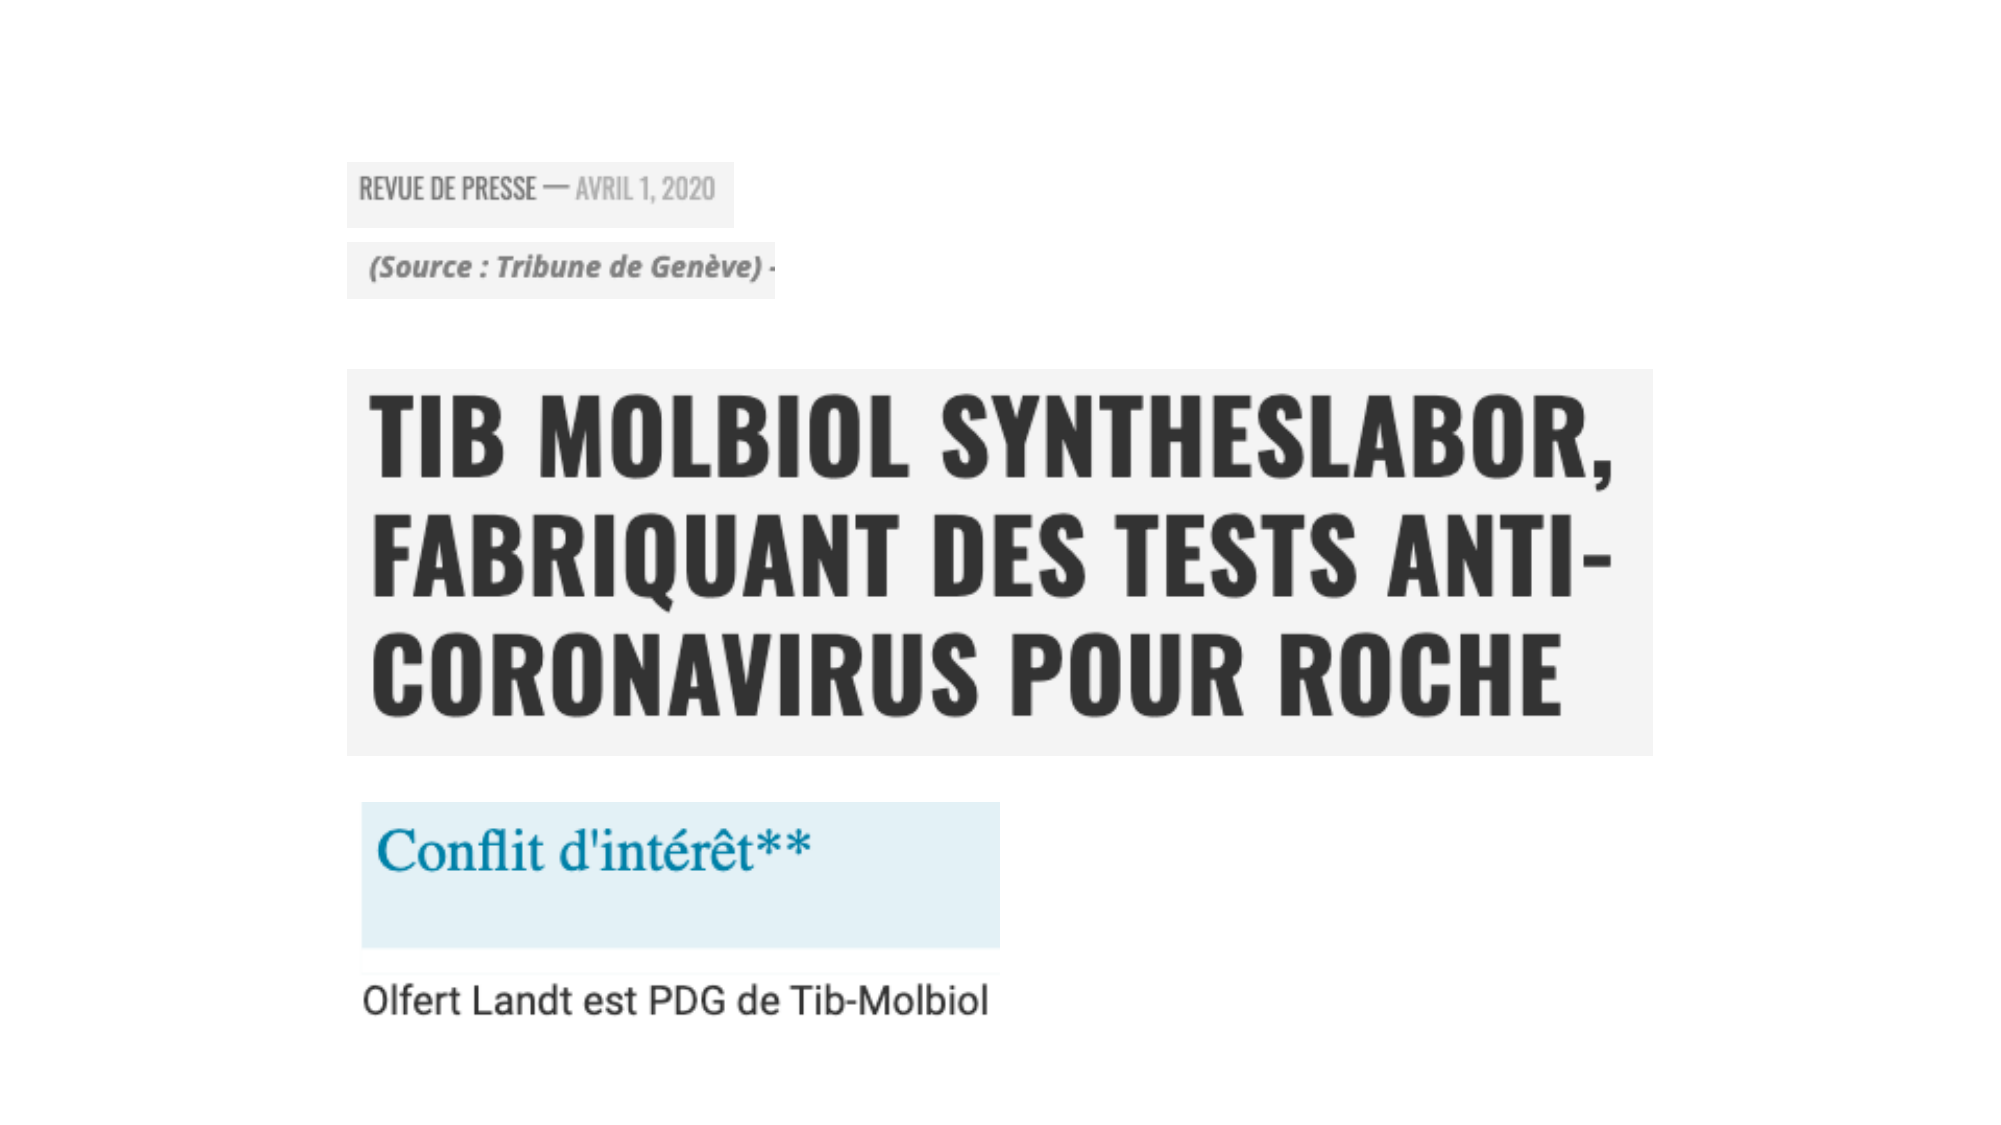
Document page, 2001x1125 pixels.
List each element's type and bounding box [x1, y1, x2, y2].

picture [347, 242, 775, 299]
picture [347, 369, 1653, 756]
picture [347, 162, 734, 228]
picture [354, 802, 1000, 1035]
